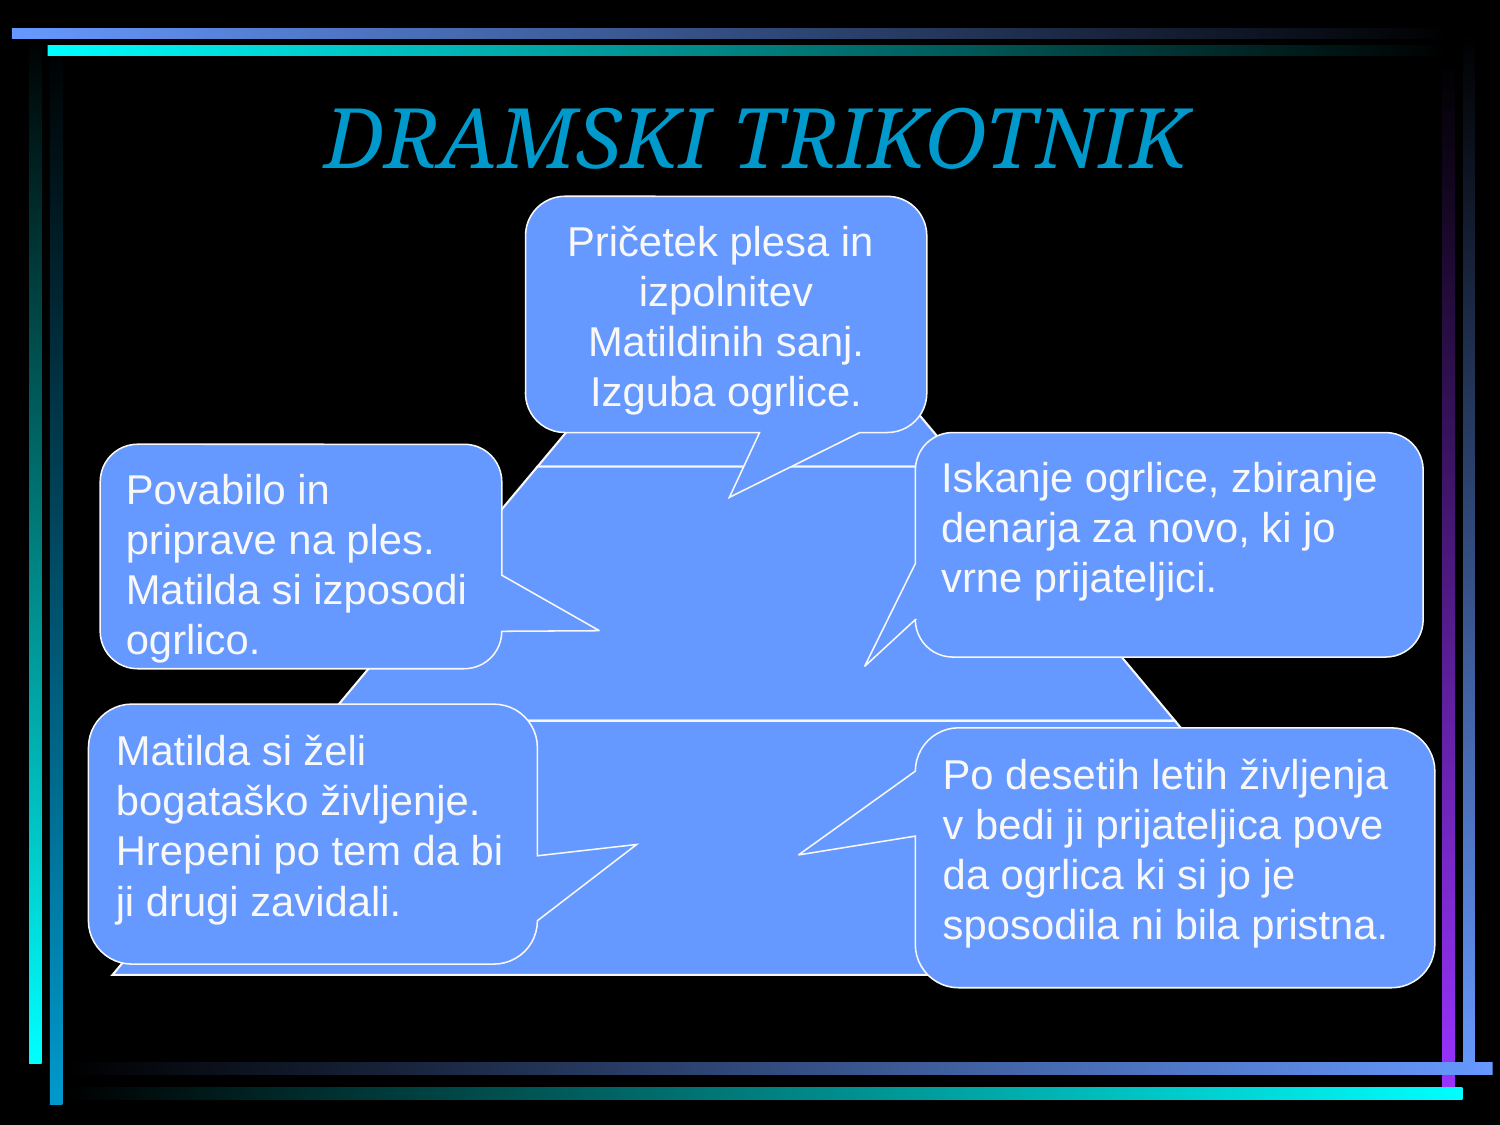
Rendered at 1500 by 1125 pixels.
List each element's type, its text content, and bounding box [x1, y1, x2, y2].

text_box Povabilo in priprave na ples. Matilda si izposodi ogrlico. [100, 444, 600, 669]
title DRAMSKI TRIKOTNIK [100, 78, 1413, 208]
text_box Po desetih letih življenja v bedi ji prijateljica pove da ogrlica ki si jo je sposodila ni bila pristna. [798, 727, 1435, 988]
text_box Iskanje ogrlice, zbiranje denarja za novo, ki jo vrne prijateljici. [864, 432, 1424, 667]
text_box [112, 416, 1181, 975]
text_box Matilda si želi bogataško življenje. Hrepeni po tem da bi ji drugi zavidali. [88, 704, 637, 965]
text_box Pričetek plesa in izpolnitev Matildinih sanj. Izguba ogrlice. [525, 196, 927, 498]
